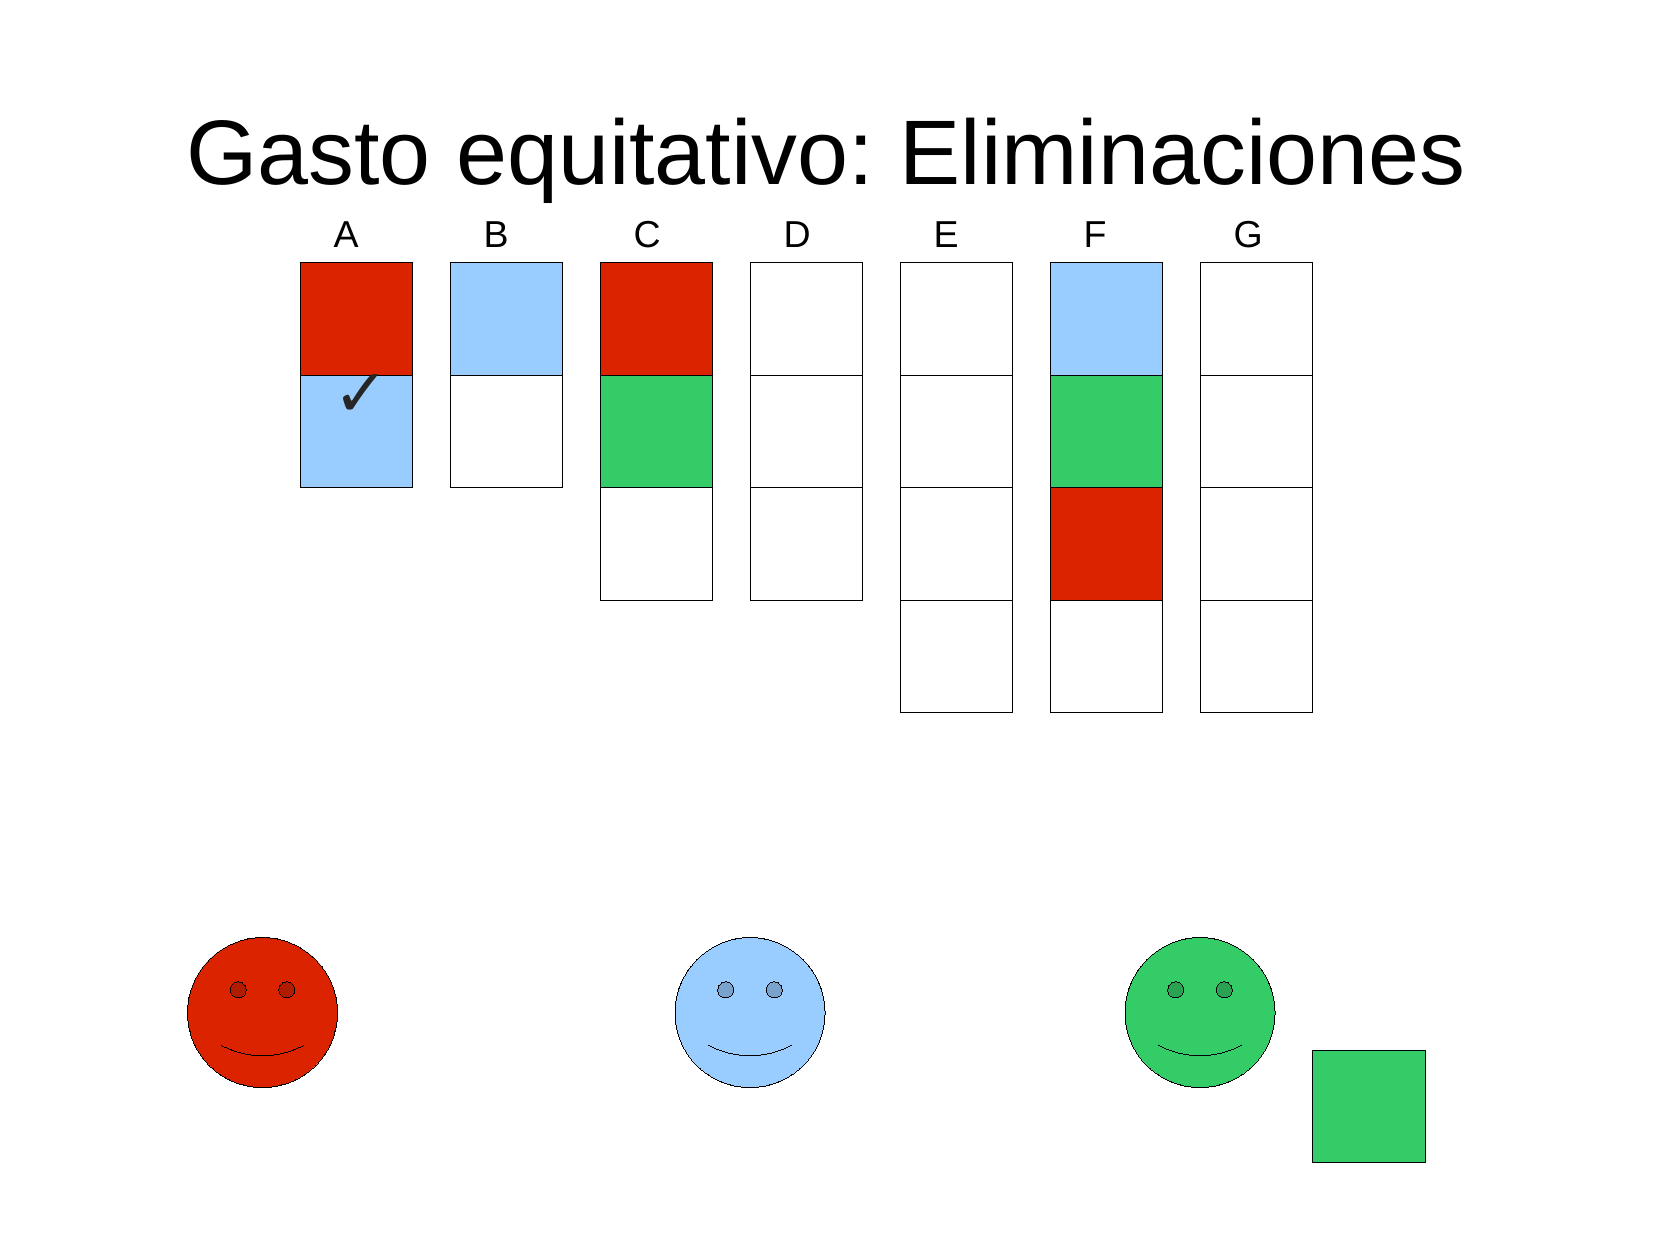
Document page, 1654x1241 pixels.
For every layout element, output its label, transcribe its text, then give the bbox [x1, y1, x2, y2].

text_box D [768, 205, 826, 263]
text_box [1125, 937, 1276, 1088]
text_box [1312, 1050, 1426, 1163]
text_box [600, 262, 713, 601]
text_box B [468, 206, 526, 264]
text_box G [1218, 205, 1276, 263]
text_box [1050, 262, 1163, 713]
text_box A [318, 206, 376, 264]
text_box [675, 937, 826, 1088]
text_box [900, 262, 1013, 713]
text_box ✓ [318, 337, 413, 431]
text_box [450, 262, 563, 488]
text_box C [618, 205, 675, 263]
text_box [187, 937, 338, 1088]
text_box [1200, 262, 1313, 713]
text_box [300, 262, 413, 488]
text_box F [1068, 206, 1126, 264]
text_box [750, 262, 863, 601]
title Gasto equitativo: Eliminaciones [82, 49, 1571, 257]
text_box E [918, 206, 975, 264]
